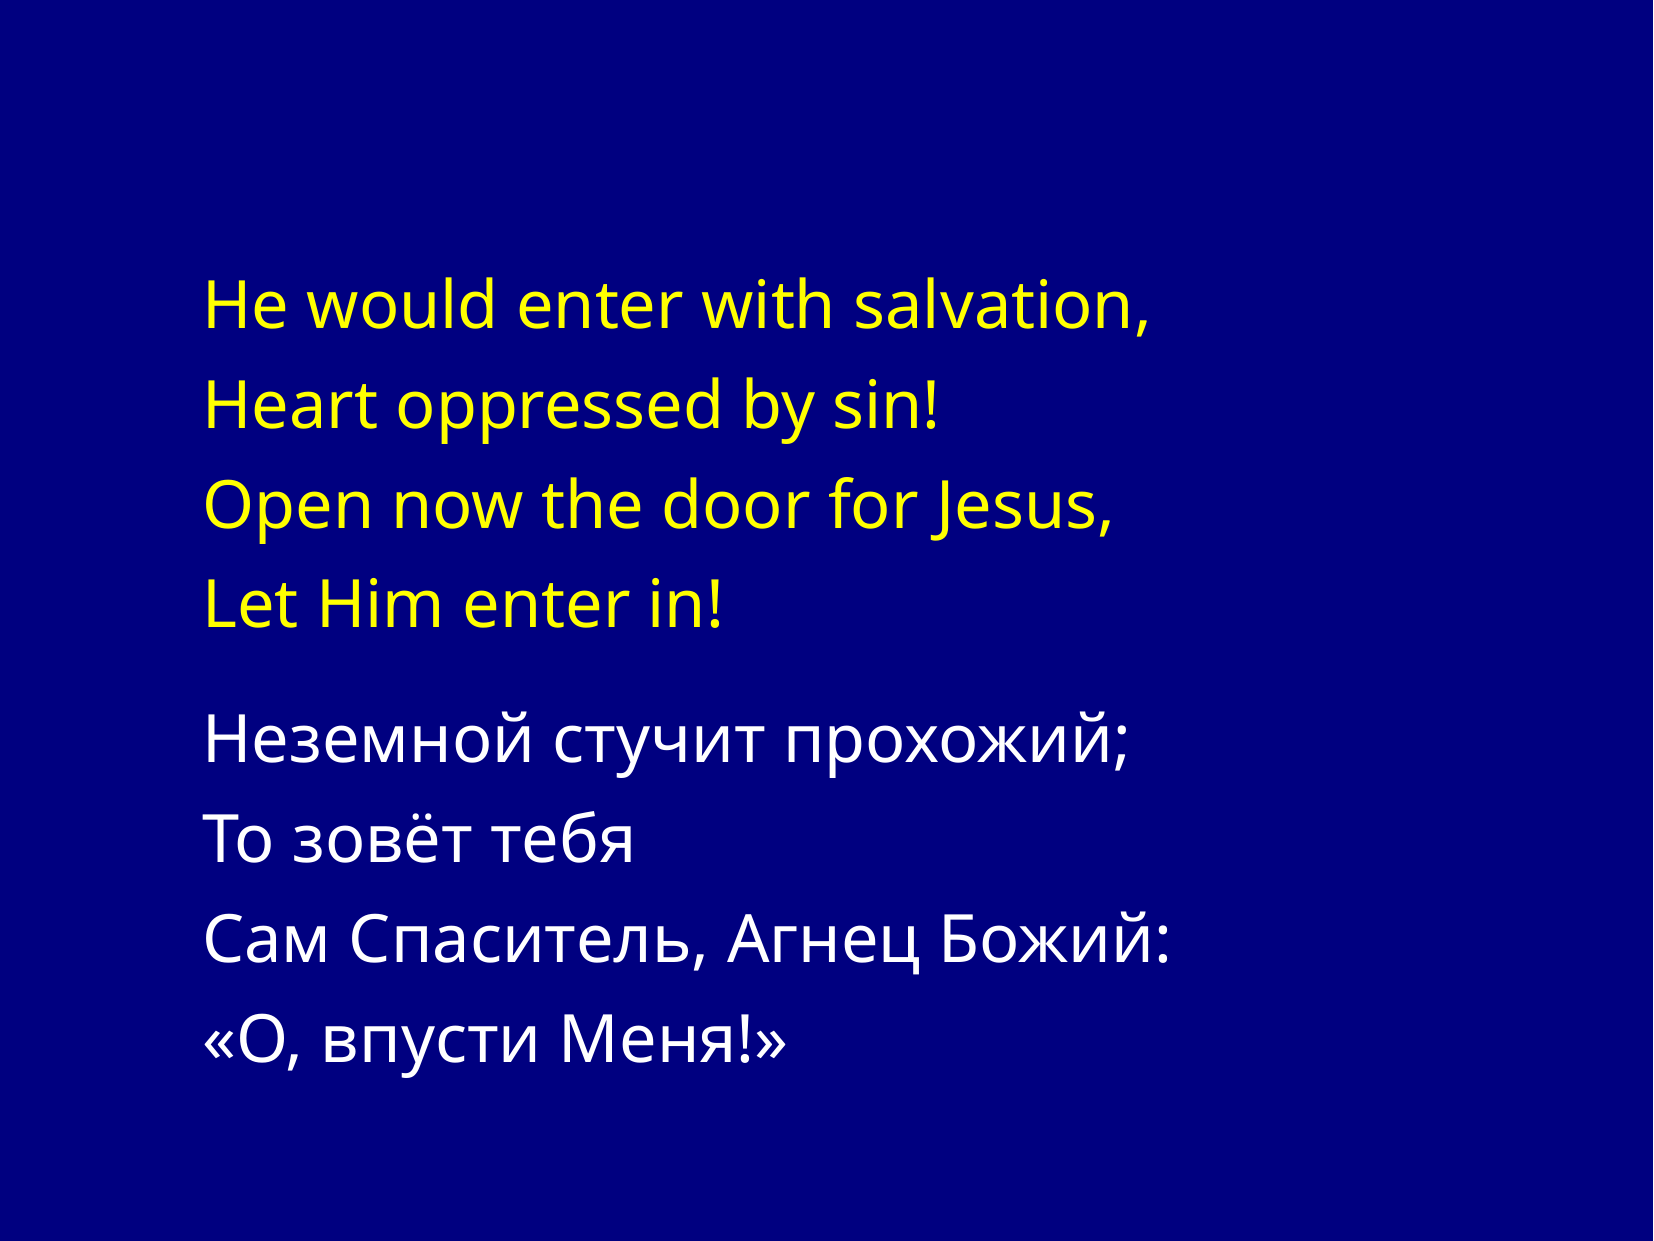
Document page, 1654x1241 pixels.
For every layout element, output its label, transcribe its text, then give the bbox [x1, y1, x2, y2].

text_box He would enter with salvation, Heart oppressed by sin! Open now the door for Jesus, Let Him enter in! [75, 150, 1576, 638]
text_box Неземной стучит прохожий; То зовёт тебя Сам Спаситель, Агнец Божий: «О, впусти Меня!» [75, 675, 1576, 1163]
